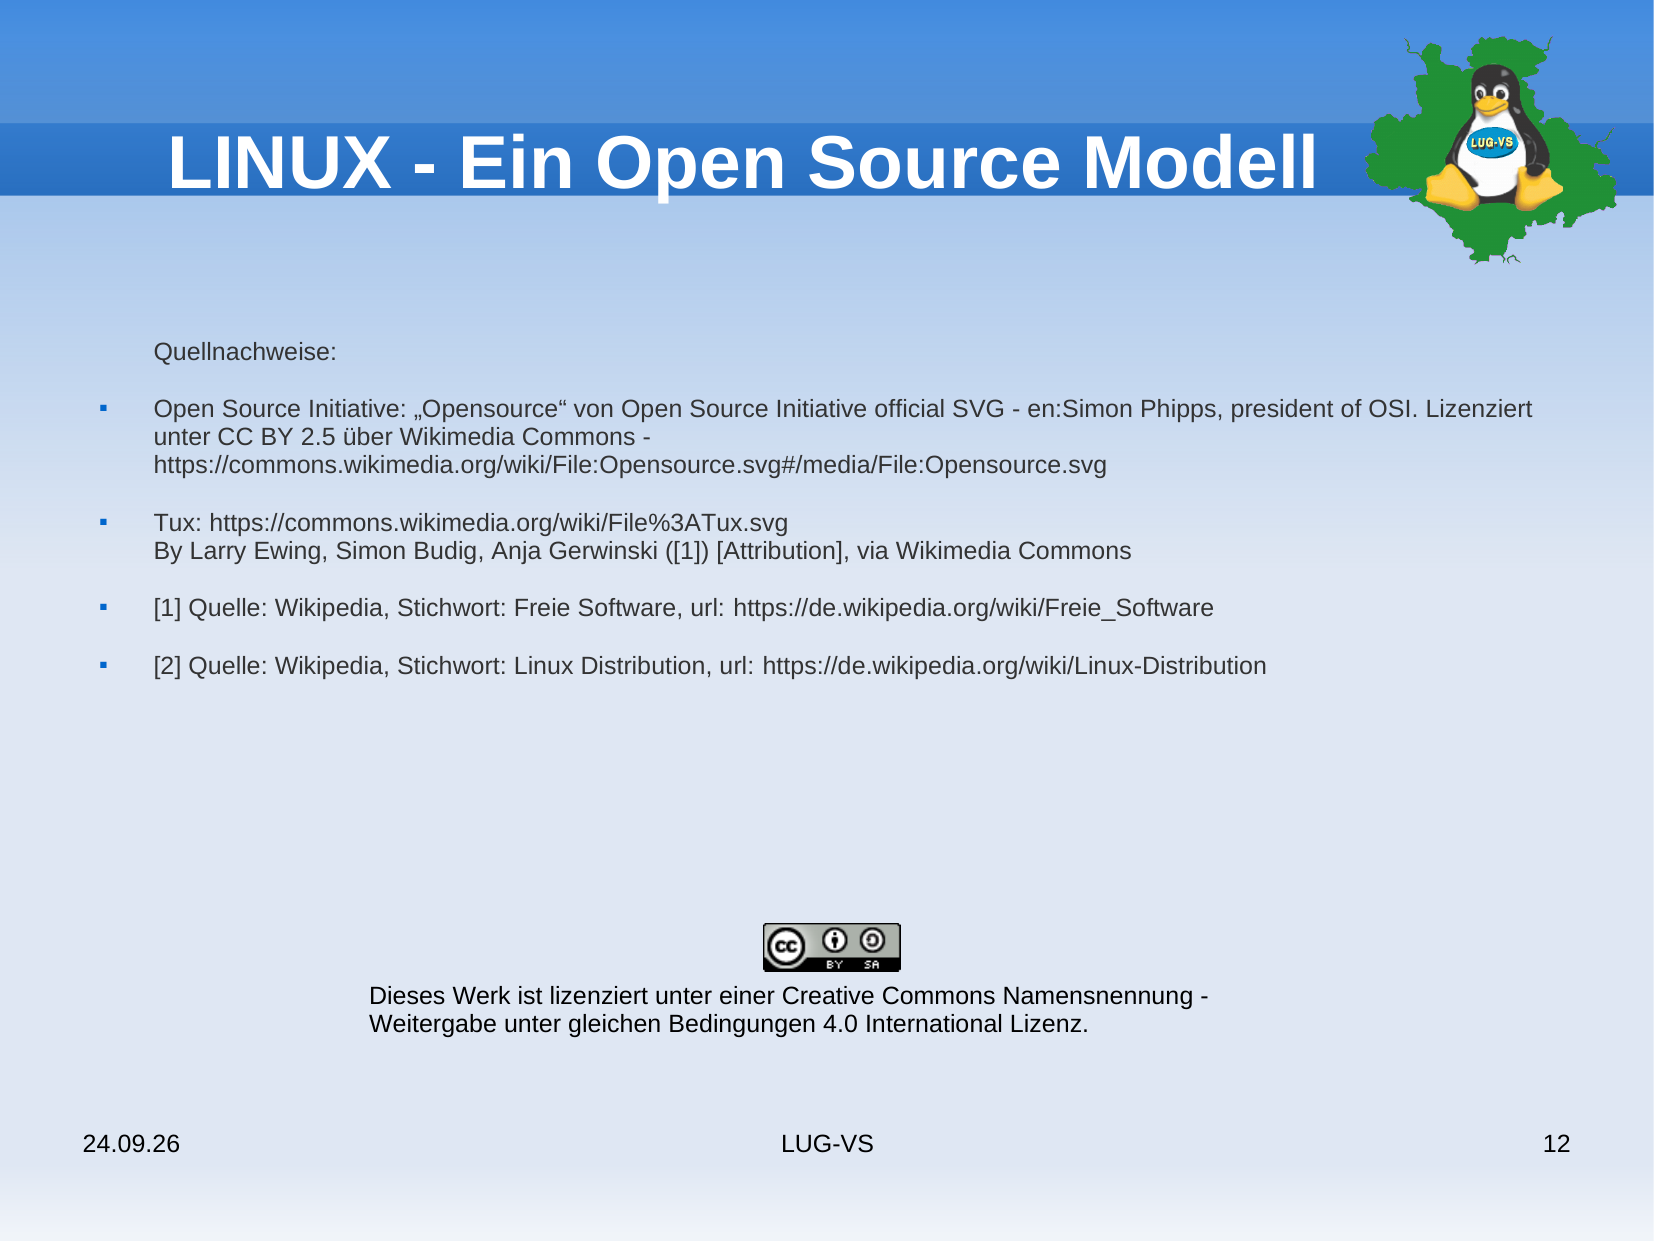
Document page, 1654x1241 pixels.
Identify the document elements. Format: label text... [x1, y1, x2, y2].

list Quellnachweise: Open Source Initiative: „Opensource“ von Open Source Initiative official SVG - en:Simon Phipps, president of OSI. Lizenziert unter CC BY 2.5 über Wikimedia Commons - https://commons.wikimedia.org/wiki/File:Opensource.svg#/media/File:Opensource.svg Tux: https://commons.wikimedia.org/wiki/File%3ATux.svg By Larry Ewing, Simon Budig, Anja Gerwinski ([1]) [Attribution], via Wikimedia Commons [1] Quelle: Wikipedia, Stichwort: Freie Software, url: https://de.wikipedia.org/wiki/Freie_Software [2] Quelle: Wikipedia, Stichwort: Linux Distribution, url: https://de.wikipedia.org/wiki/Linux-Distribution [82, 337, 1571, 1109]
title LINUX - Ein Open Source Modell [0, 59, 1489, 267]
picture [0, 0, 1654, 1241]
text_box Dieses Werk ist lizenziert unter einer Creative Commons Namensnennung - Weitergabe unter gleichen Bedingungen 4.0 International Lizenz. [354, 974, 1329, 1046]
